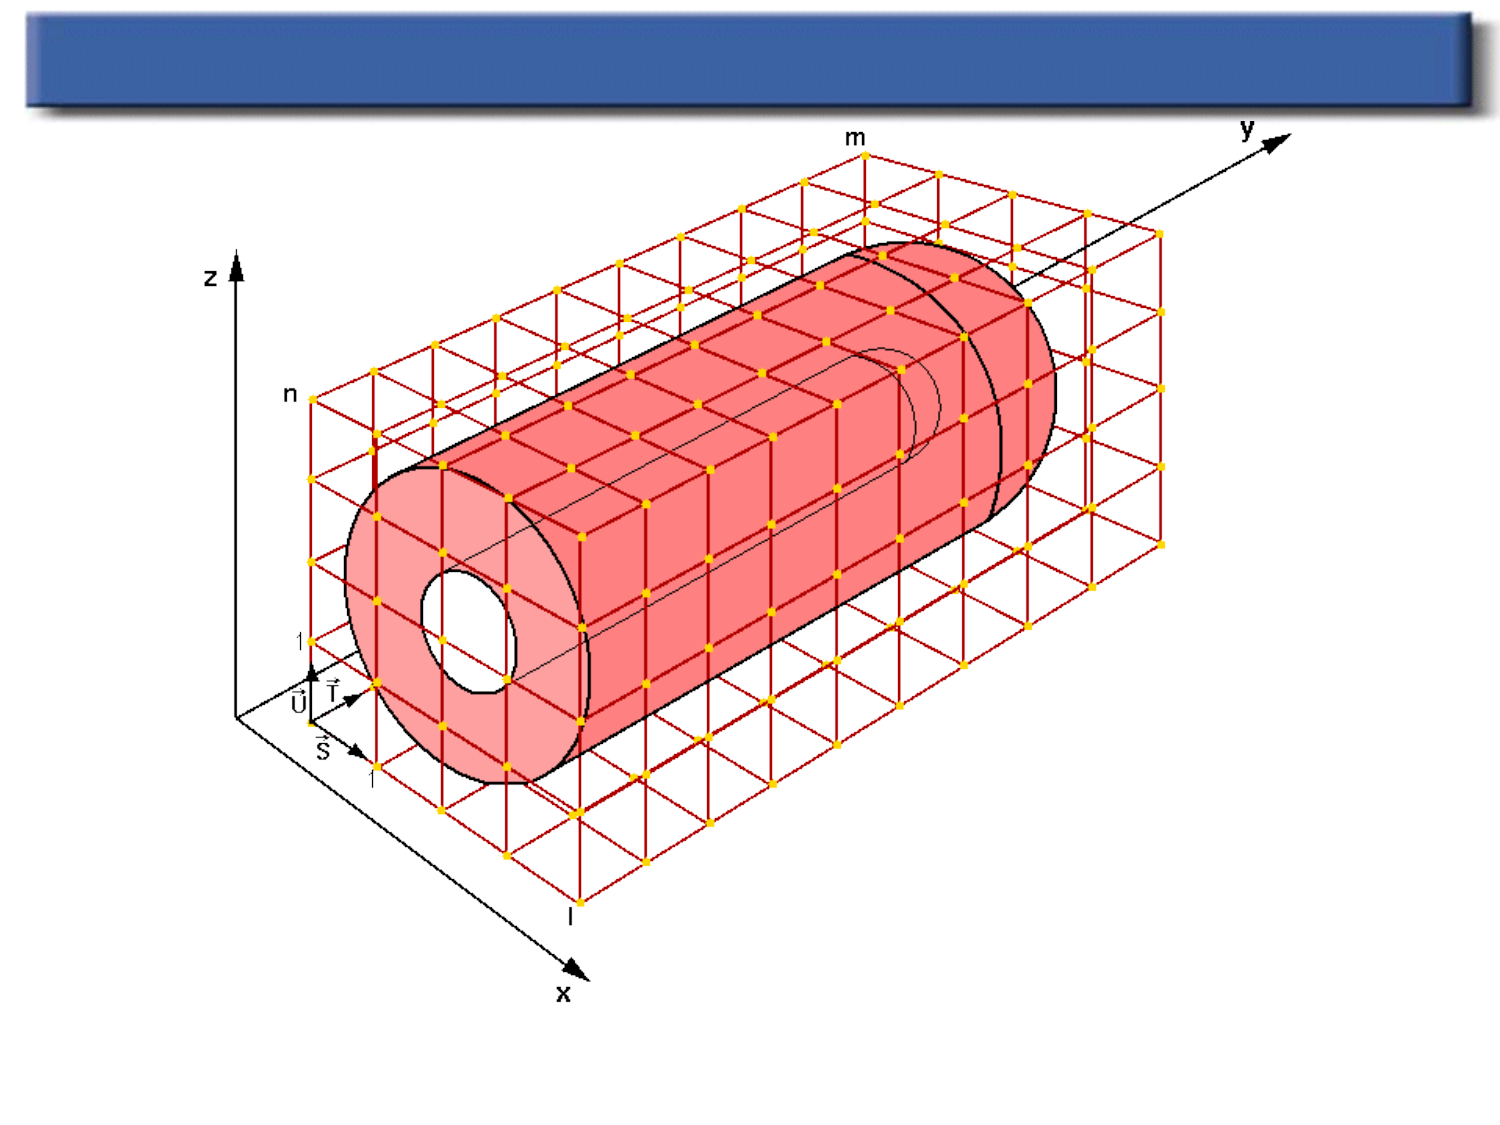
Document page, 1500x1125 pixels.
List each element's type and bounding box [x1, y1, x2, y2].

picture [24, 9, 1500, 1004]
